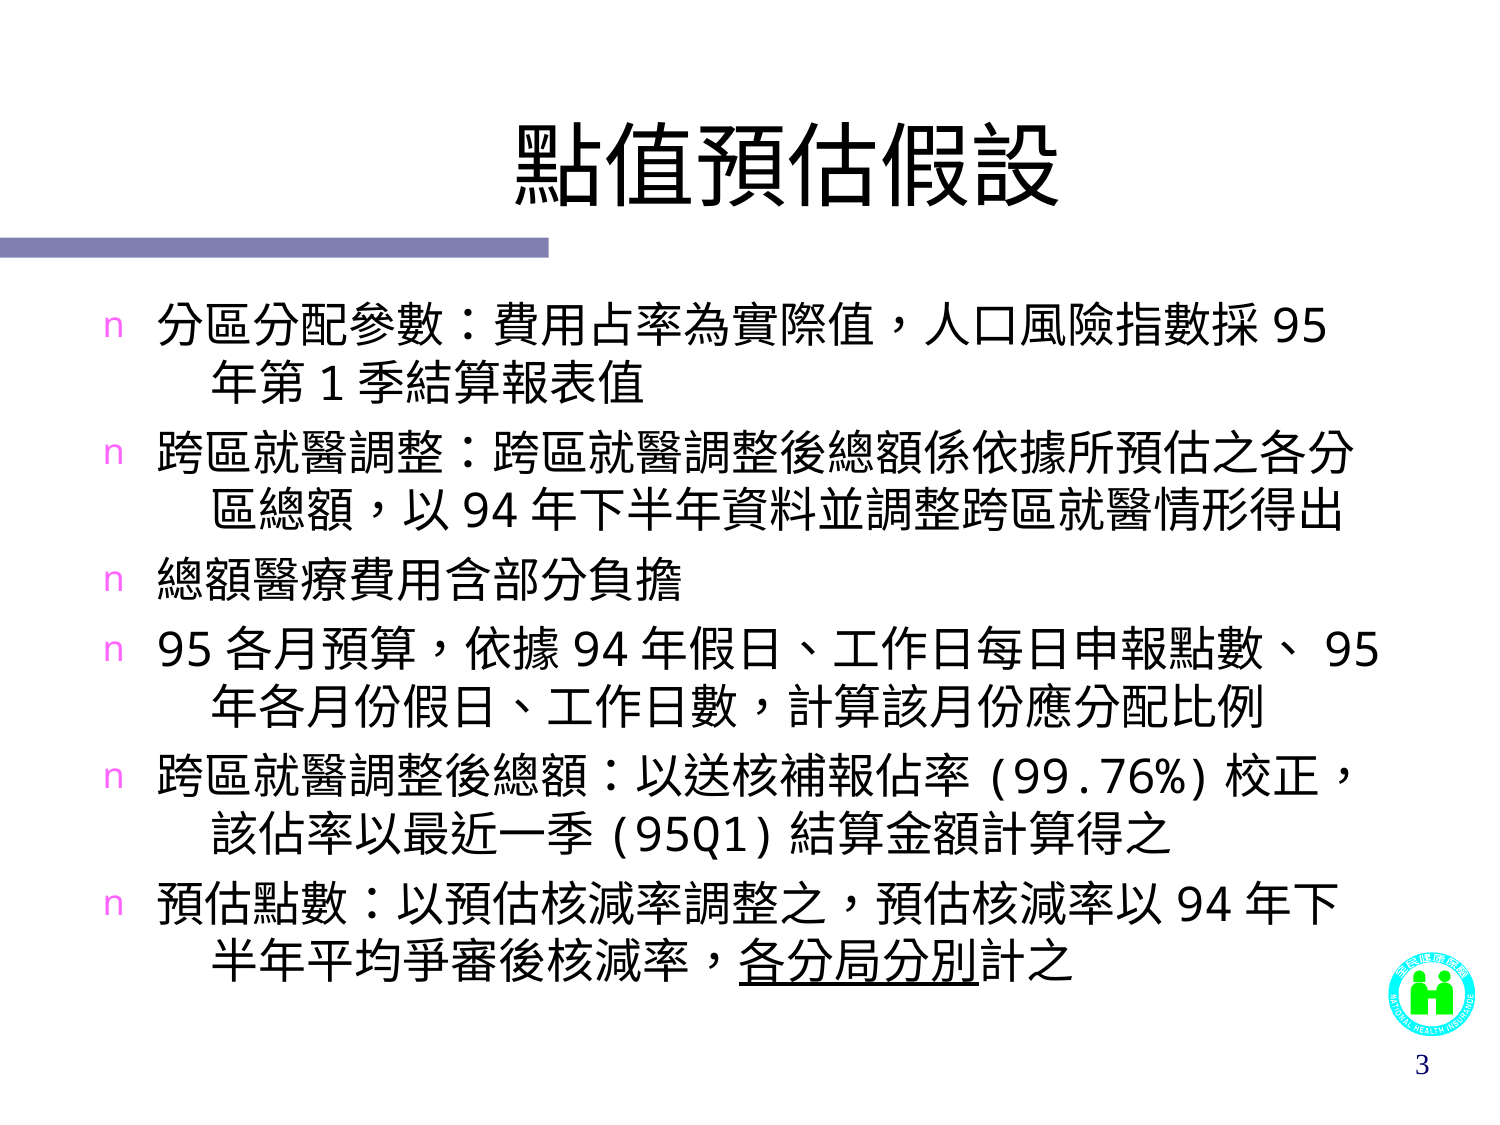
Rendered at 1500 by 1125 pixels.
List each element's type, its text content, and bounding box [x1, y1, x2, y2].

text_box [1400, 1037, 1476, 1125]
list 分區分配參數：費用占率為實際值，人口風險指數採95年第1季結算報表值 跨區就醫調整：跨區就醫調整後總額係依據所預估之各分區總額，以94年下半年資料並調整跨區就醫情形得出 總額醫療費用含部分負擔 95各月預算，依據94年假日、工作日每日申報點數、95年各月份假日、工作日數，計算該月份應分配比例 跨區就醫調整後總額：以送核補報佔率(99.76%)校正，該佔率以最近一季(95Q1)結算金額計算得之 預估點數：以預估核減率調整之，預估核減率以94年下半年平均爭審後核減率，各分局分別計之 [87, 287, 1401, 1025]
title 點值預估假設 [150, 37, 1426, 225]
